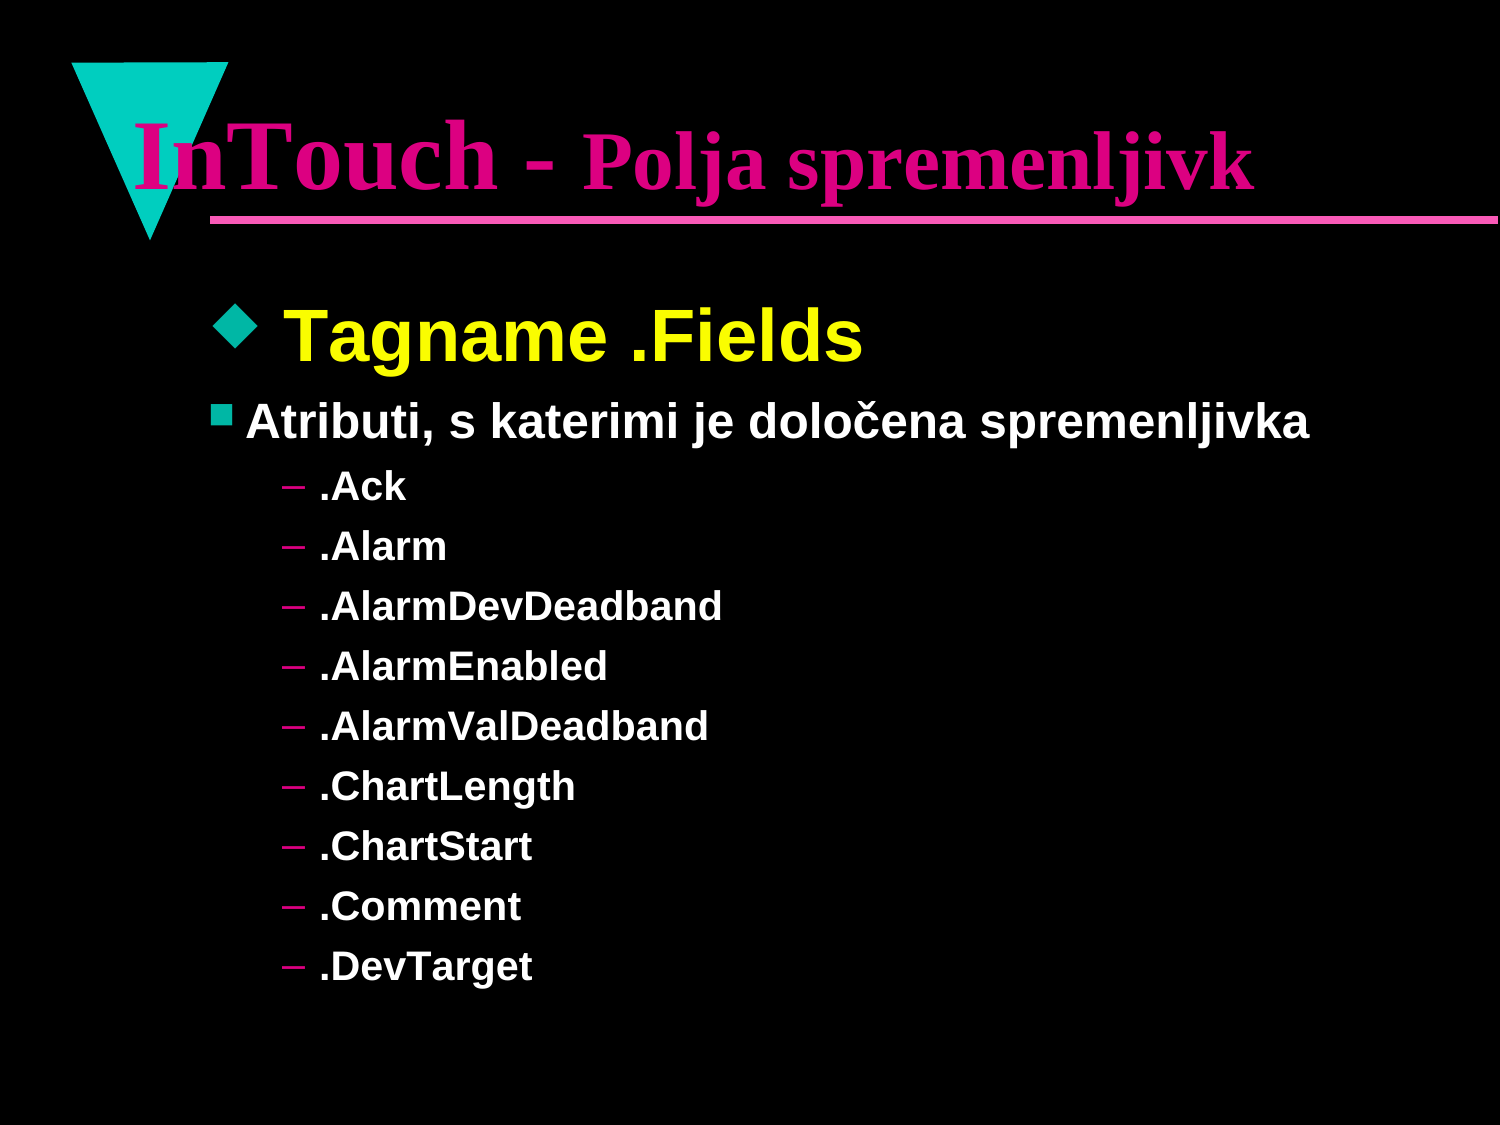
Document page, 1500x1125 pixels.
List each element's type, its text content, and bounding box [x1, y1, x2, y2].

list Tagname .Fields Atributi, s katerimi je določena spremenljivka .Ack .Alarm .AlarmDevDeadband .AlarmEnabled .AlarmValDeadband .ChartLength .ChartStart .Comment .DevTarget [118, 289, 1498, 1004]
title InTouch - Polja spremenljivk [117, 63, 1426, 251]
